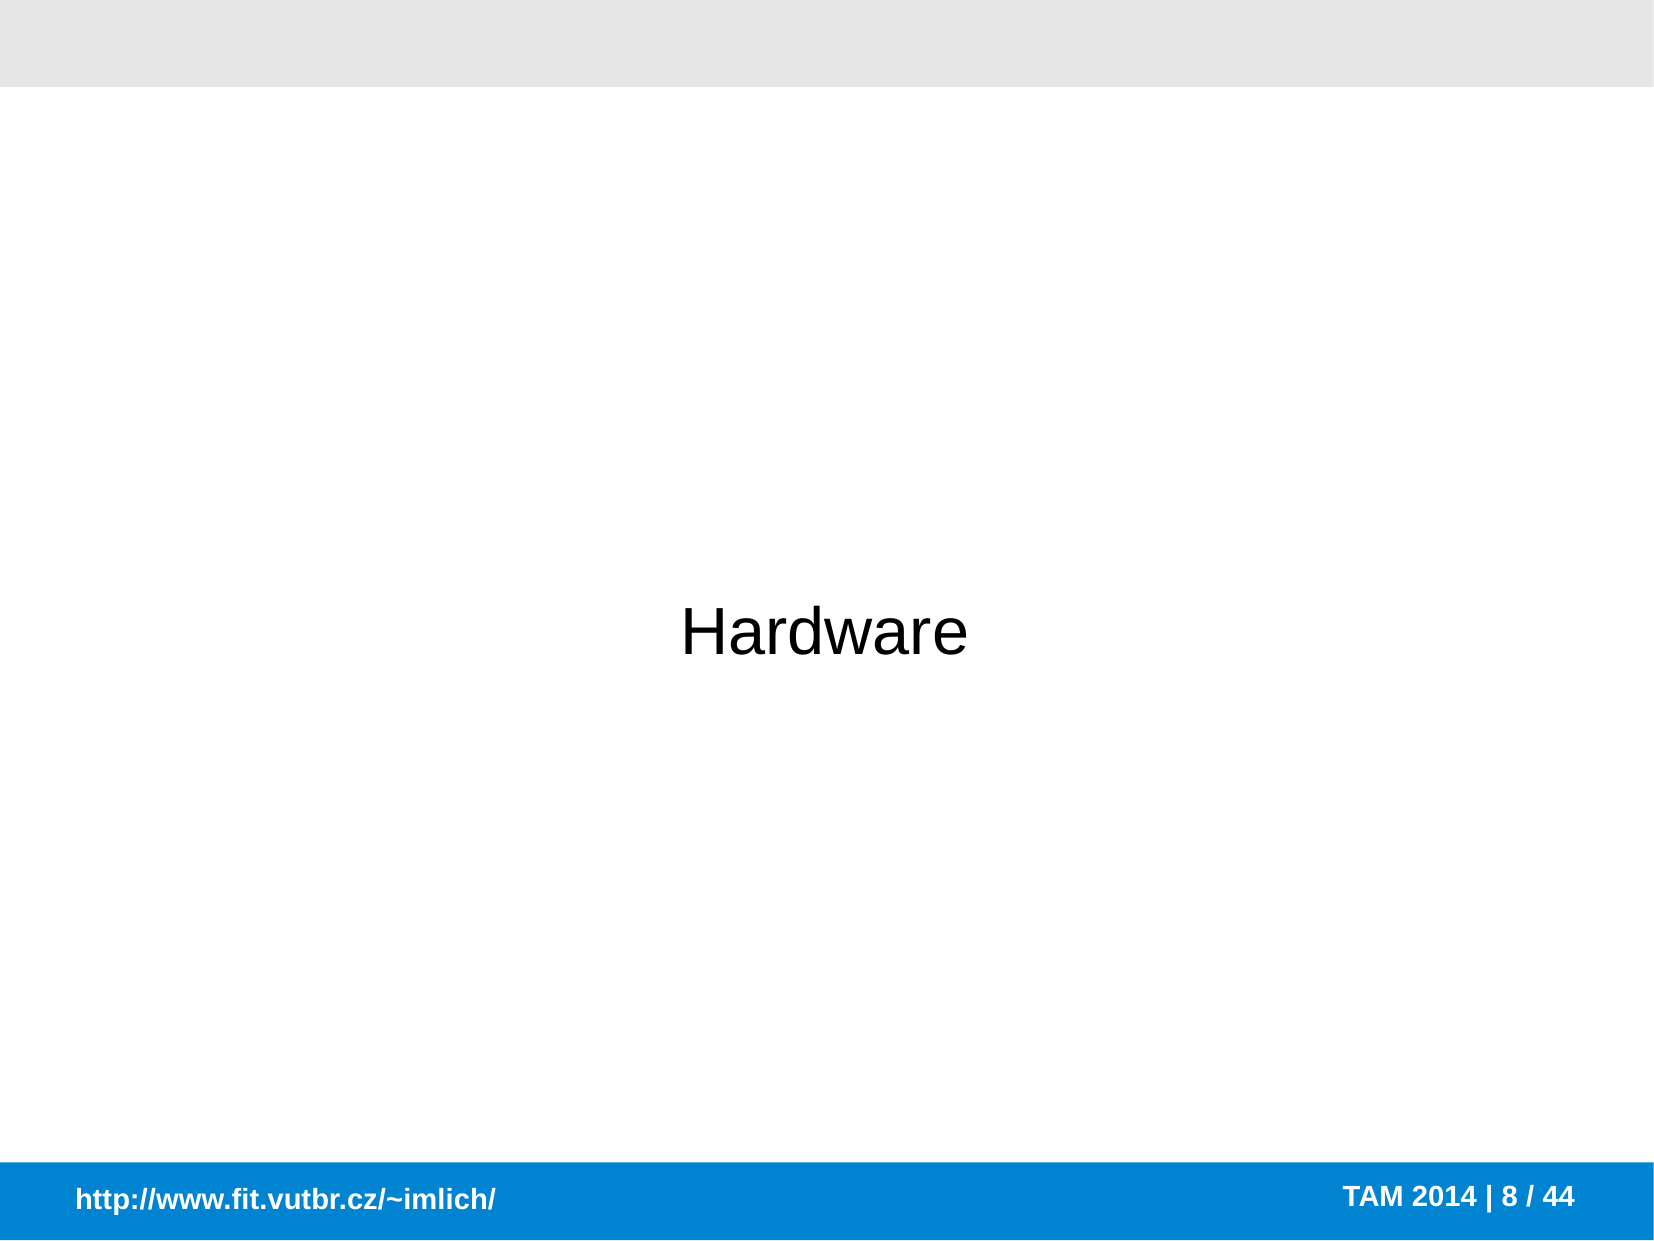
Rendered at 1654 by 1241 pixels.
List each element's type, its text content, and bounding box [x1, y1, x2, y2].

subtitle Hardware [37, 101, 1613, 1163]
